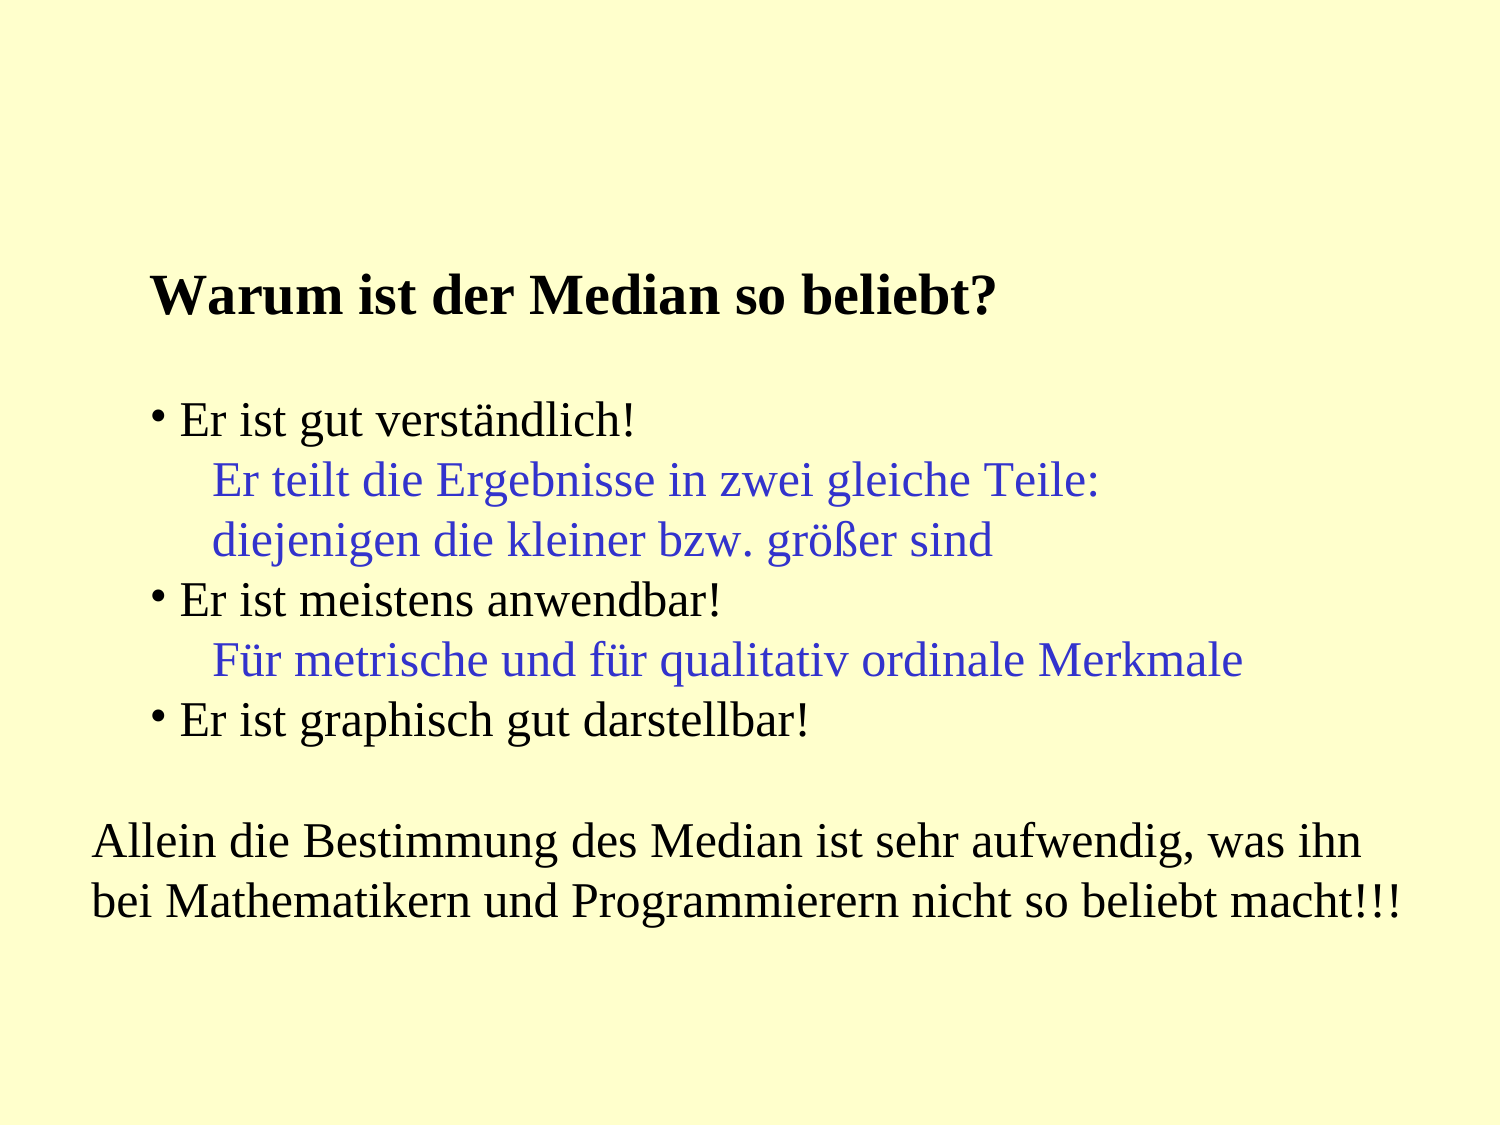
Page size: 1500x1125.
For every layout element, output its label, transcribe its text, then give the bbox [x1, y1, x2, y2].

text_box Allein die Bestimmung des Median ist sehr aufwendig, was ihn bei Mathematikern und Programmierern nicht so beliebt macht!!! [76, 799, 1419, 936]
text_box Warum ist der Median so beliebt? Er ist gut verständlich! Er teilt die Ergebnisse in zwei gleiche Teile: diejenigen die kleiner bzw. größer sind Er ist meistens anwendbar! Für metrische und für qualitativ ordinale Merkmale Er ist graphisch gut darstellbar! [134, 248, 1260, 754]
